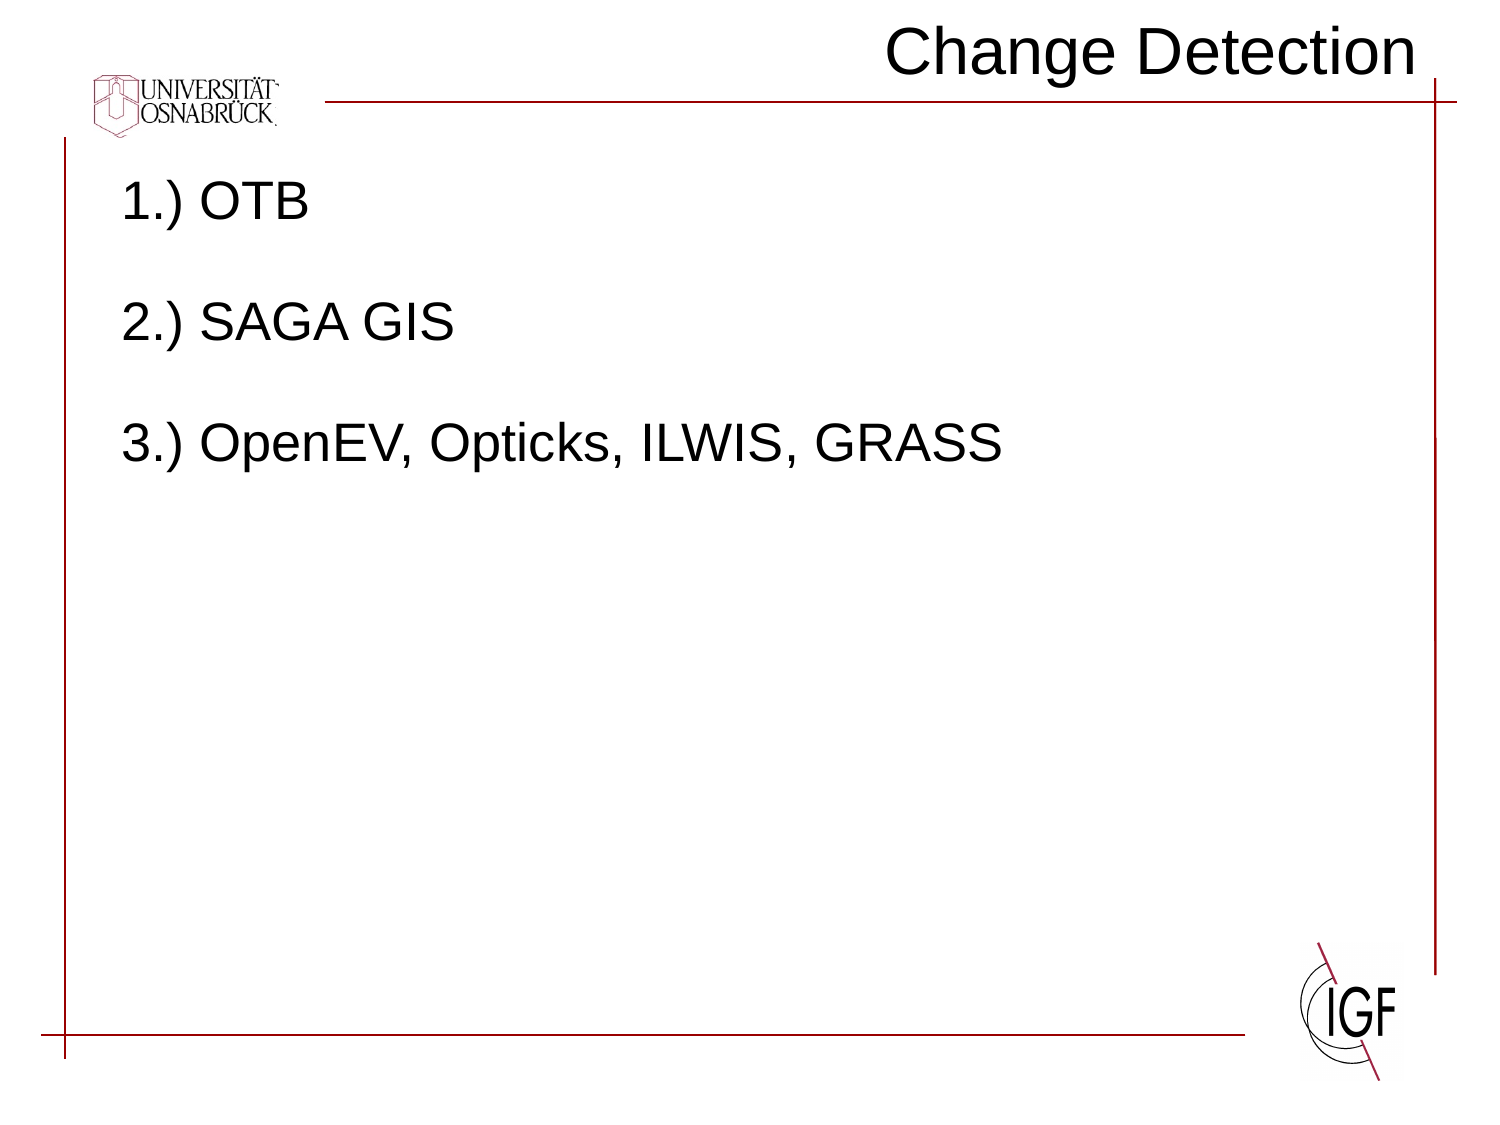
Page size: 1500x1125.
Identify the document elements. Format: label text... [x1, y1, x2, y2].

picture [1300, 942, 1404, 1081]
picture [93, 75, 279, 138]
subtitle 1.) OTB 2.) SAGA GIS 3.) OpenEV, Opticks, ILWIS, GRASS [96, 170, 1447, 913]
title Change Detection [290, 13, 1418, 89]
